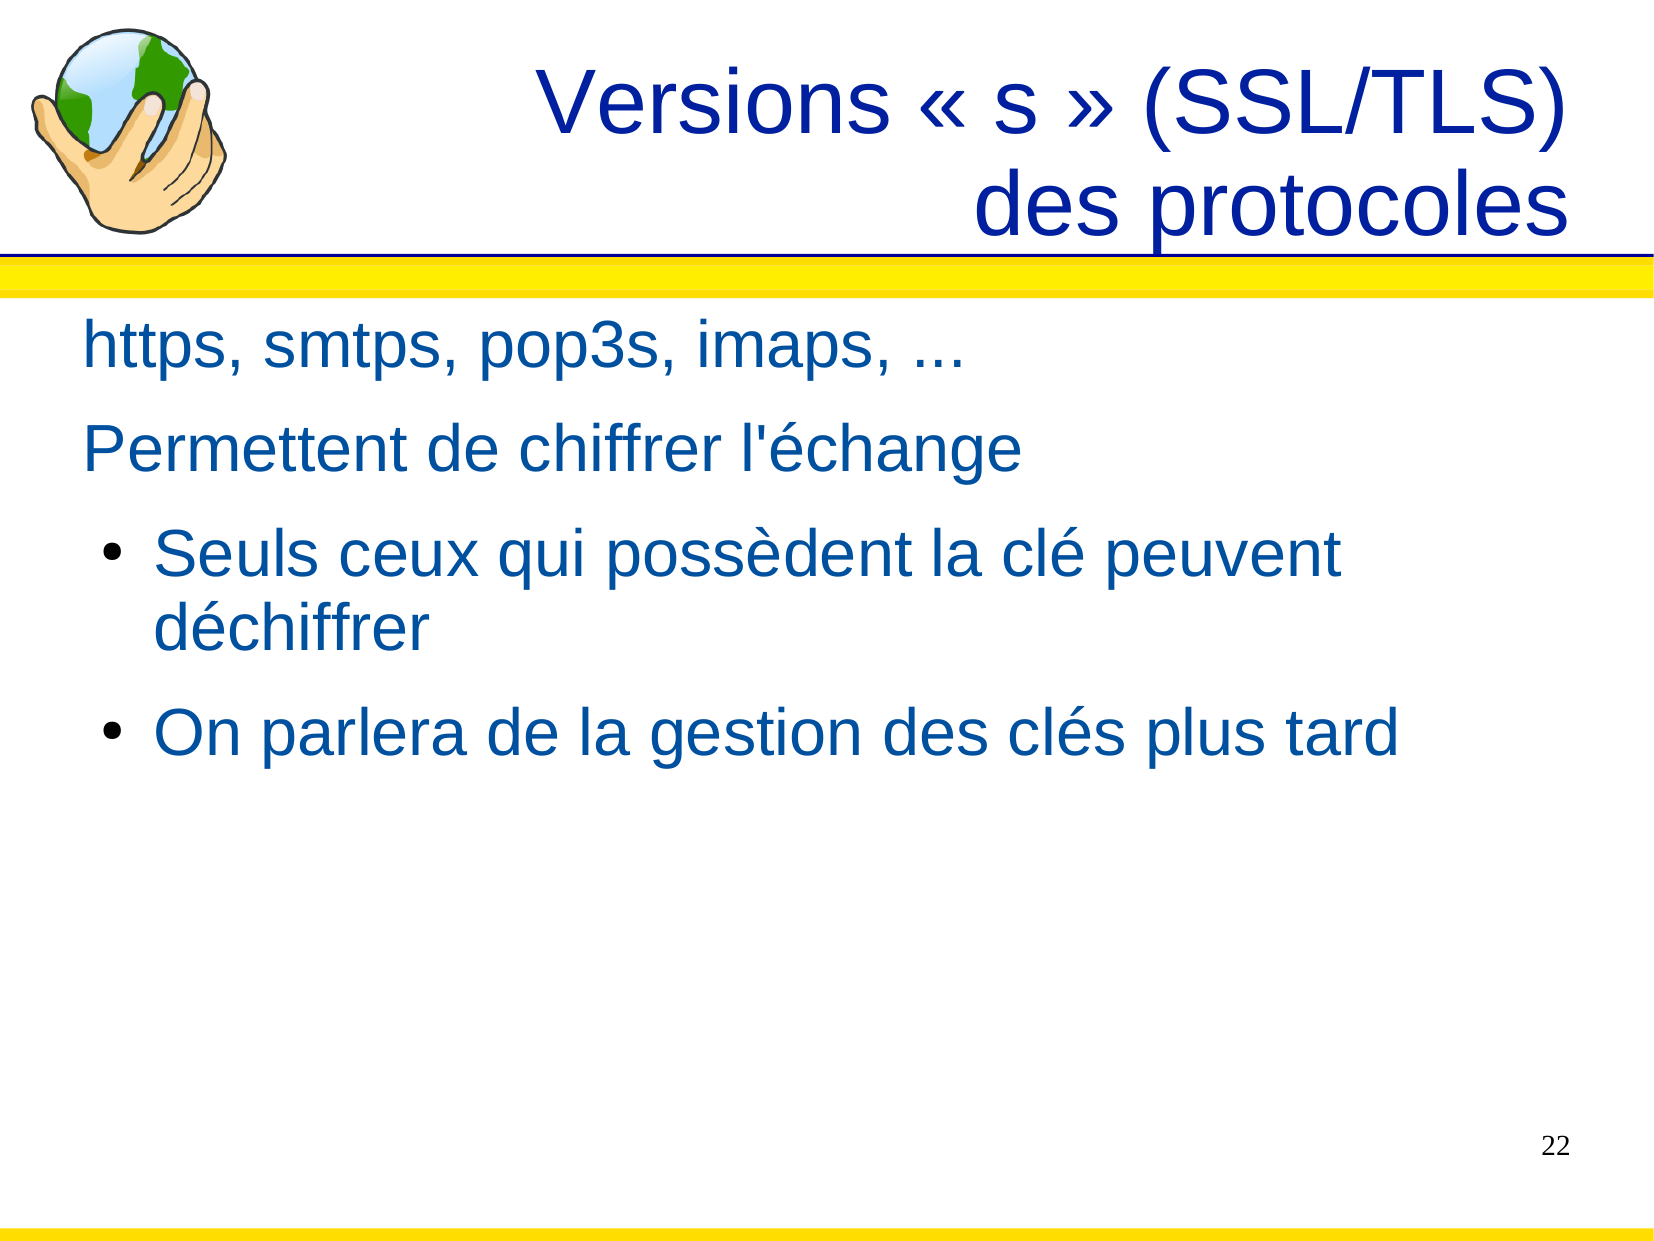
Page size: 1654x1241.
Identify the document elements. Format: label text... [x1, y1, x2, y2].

list https, smtps, pop3s, imaps, ... Permettent de chiffrer l'échange Seuls ceux qui possèdent la clé peuvent déchiffrer On parlera de la gestion des clés plus tard [82, 307, 1571, 1126]
title Versions « s » (SSL/TLS) des protocoles [372, 49, 1571, 257]
picture [11, 14, 246, 248]
